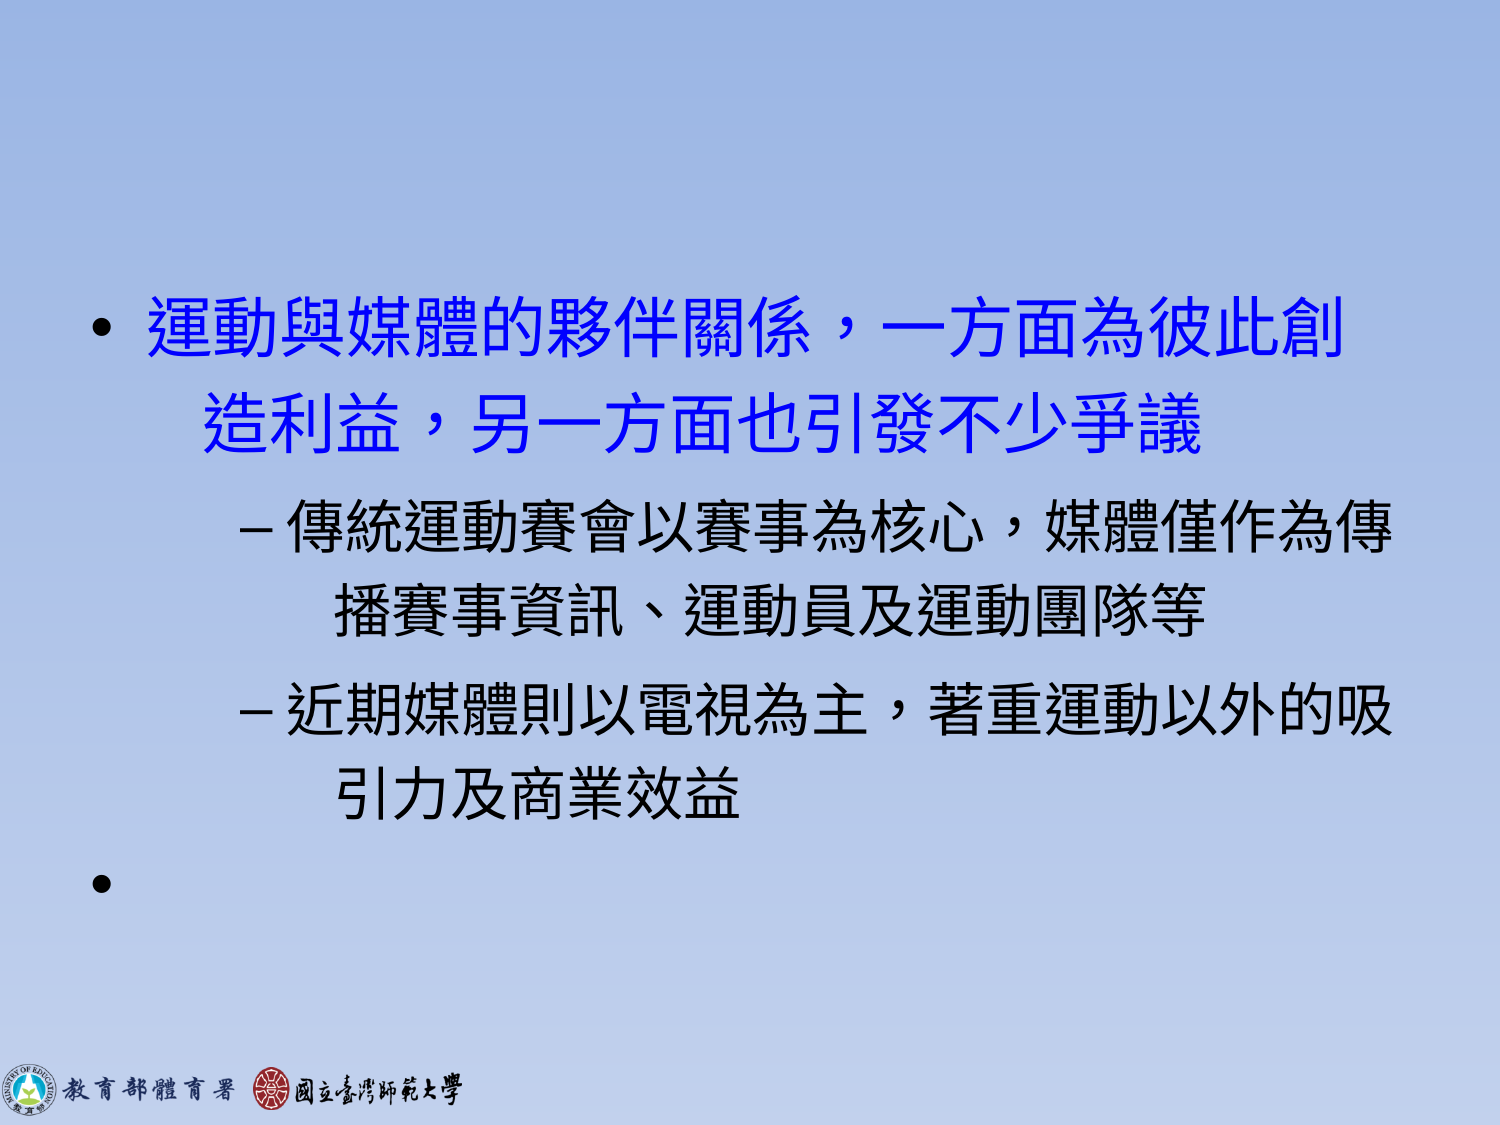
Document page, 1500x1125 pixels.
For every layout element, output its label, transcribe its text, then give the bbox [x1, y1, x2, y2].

list 運動與媒體的夥伴關係，一方面為彼此創造利益，另一方面也引發不少爭議 傳統運動賽會以賽事為核心，媒體僅作為傳播賽事資訊、運動員及運動團隊等 近期媒體則以電視為主，著重運動以外的吸引力及商業效益 [75, 262, 1426, 1005]
